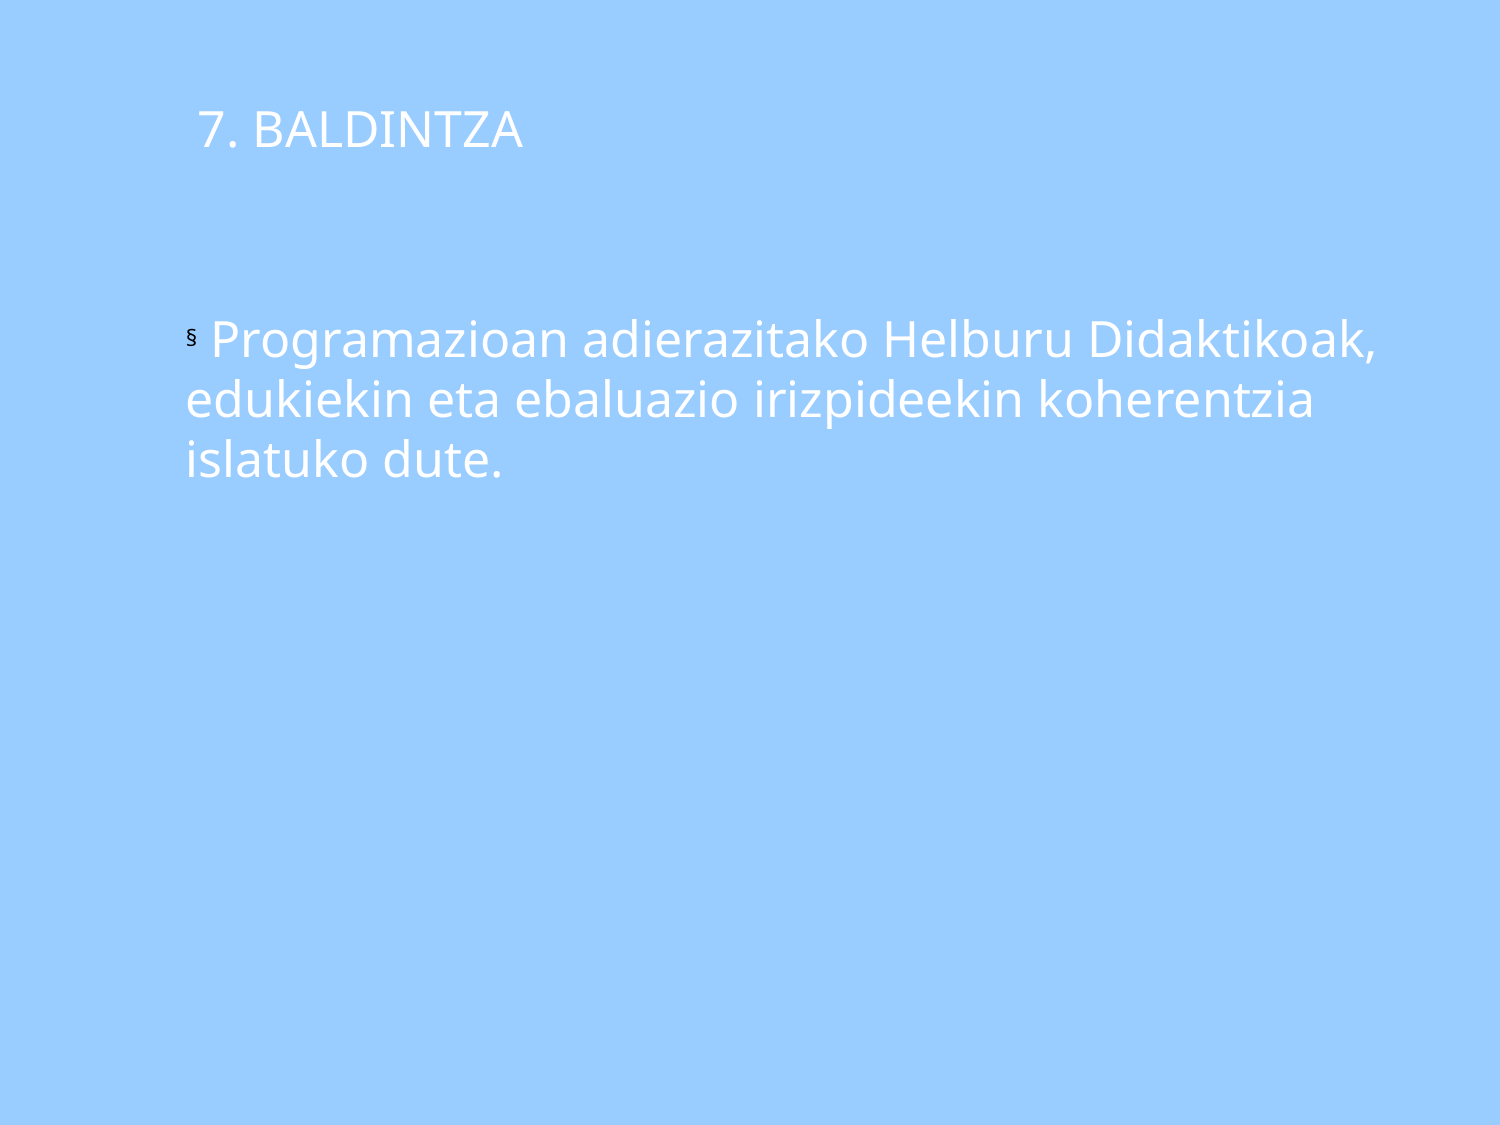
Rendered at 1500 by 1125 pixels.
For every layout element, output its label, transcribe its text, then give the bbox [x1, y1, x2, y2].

text_box 7. BALDINTZA [182, 89, 1341, 165]
text_box Programazioan adierazitako Helburu Didaktikoak, edukiekin eta ebaluazio irizpideekin koherentzia islatuko dute. [171, 255, 1424, 496]
